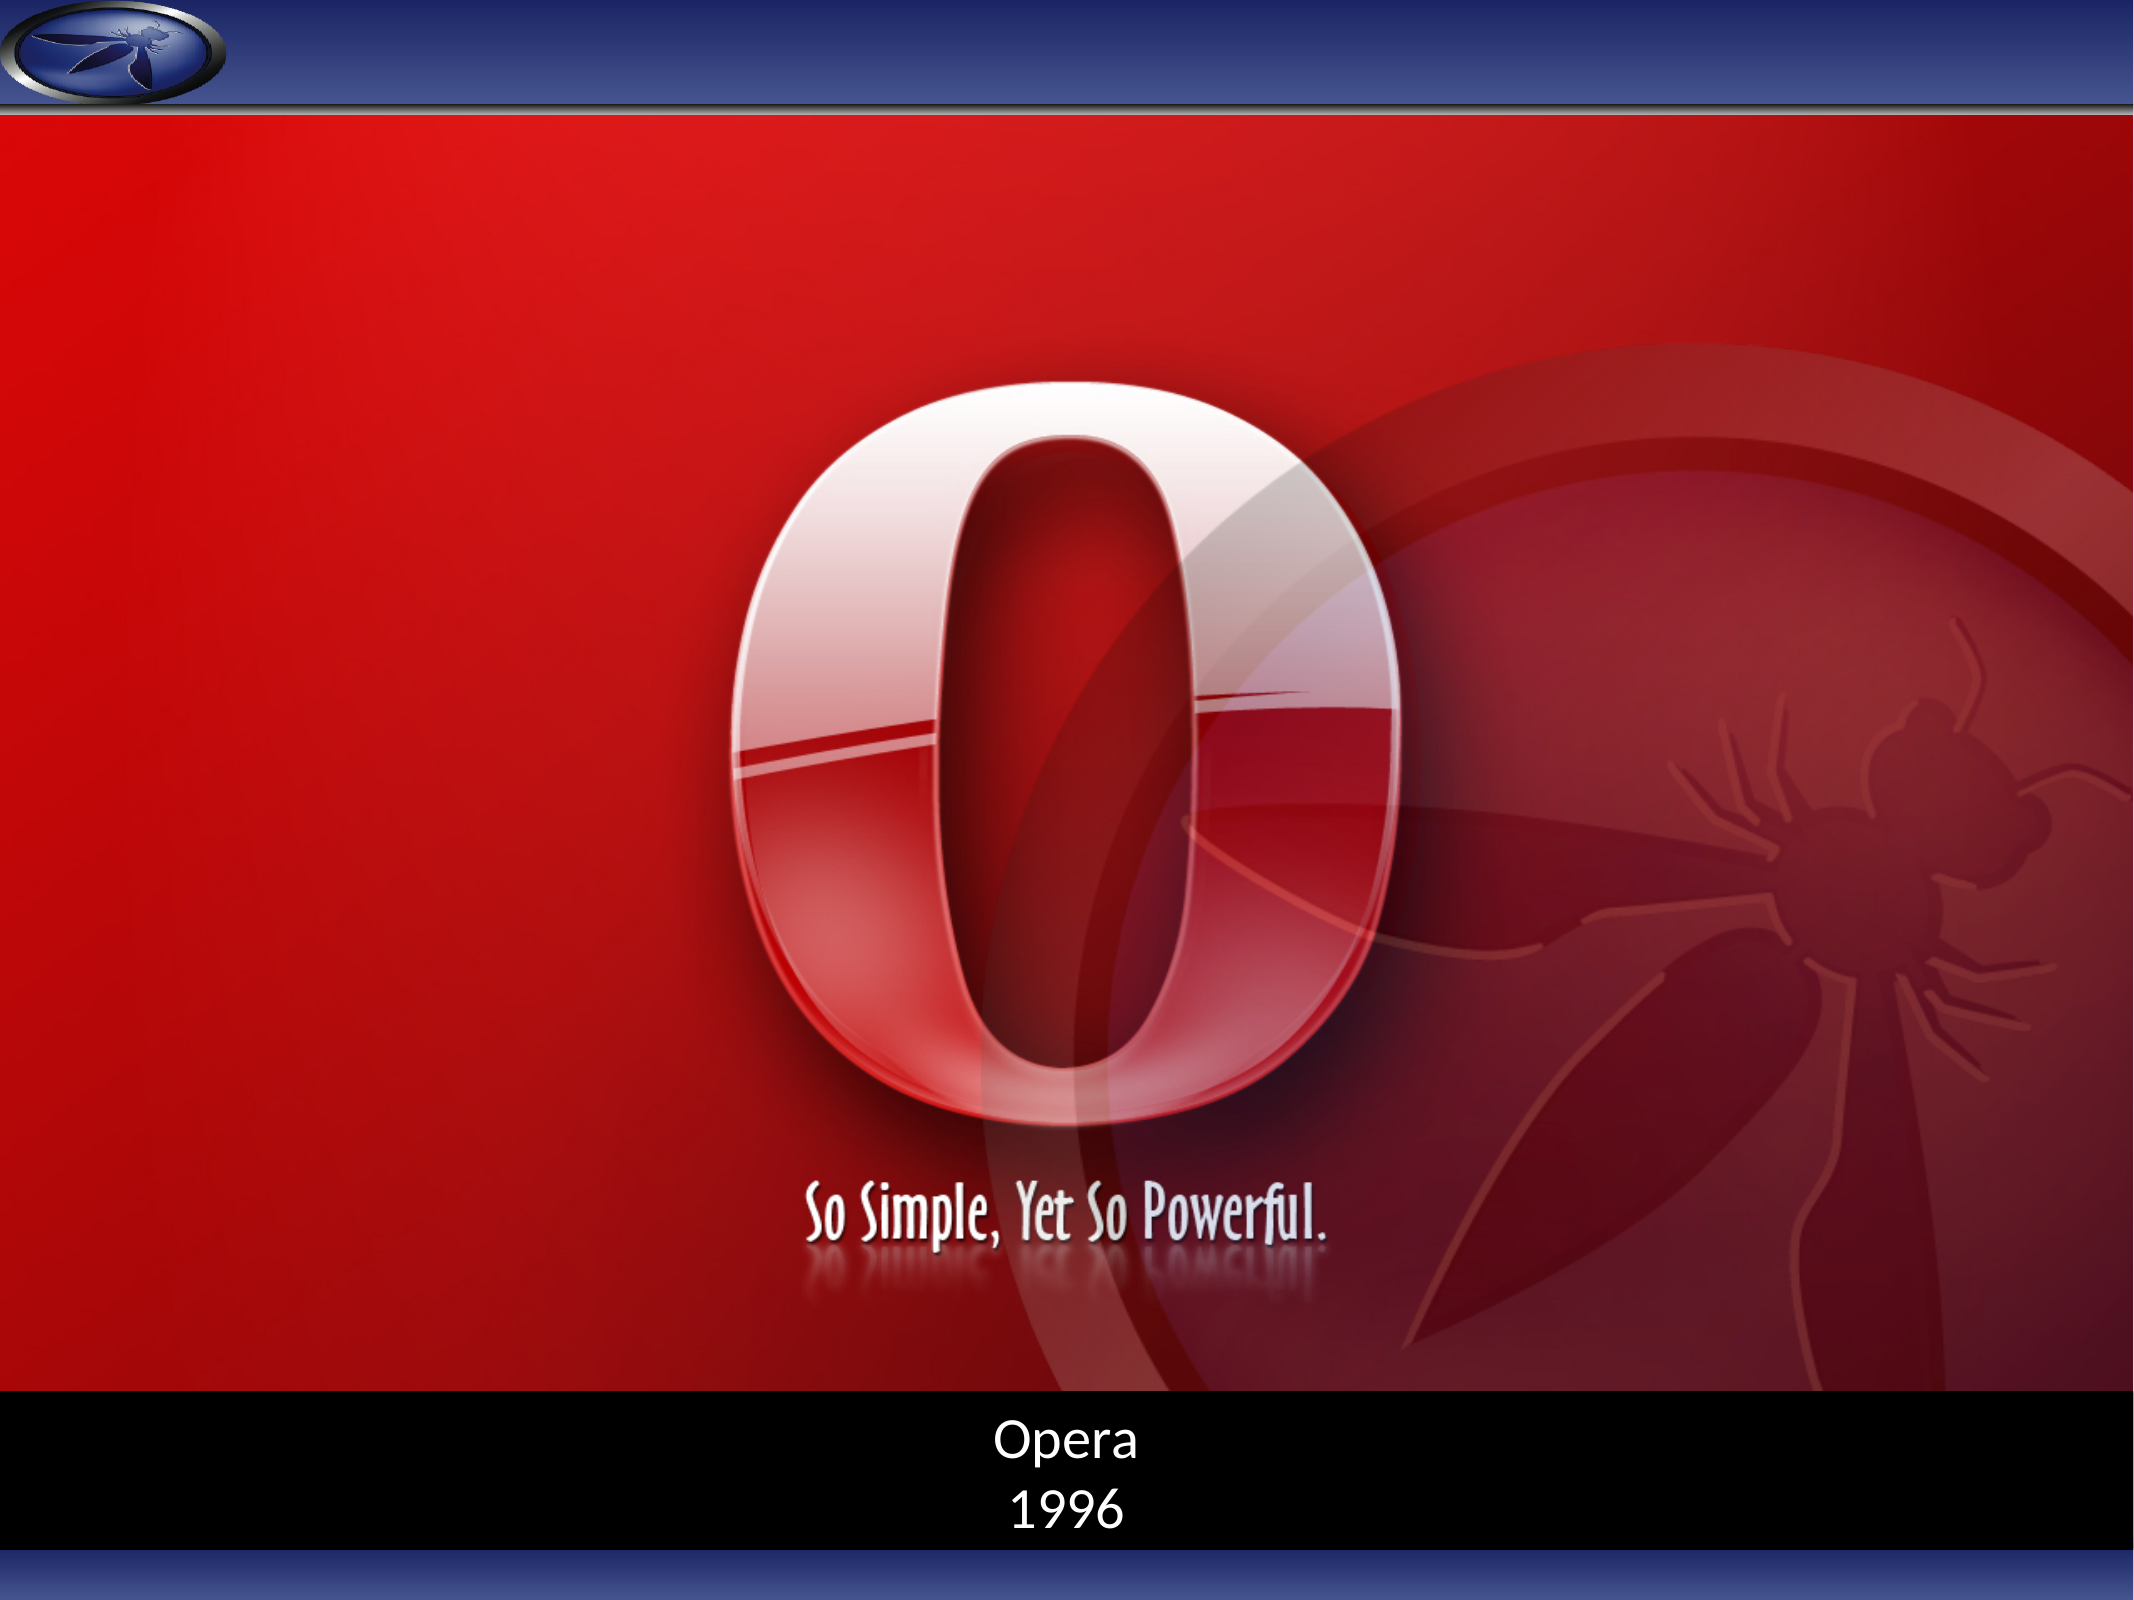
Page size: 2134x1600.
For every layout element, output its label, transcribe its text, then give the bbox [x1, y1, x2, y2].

picture [0, 0, 2134, 1392]
text_box Opera 1996 [0, 1392, 2134, 1548]
picture [0, 0, 228, 104]
